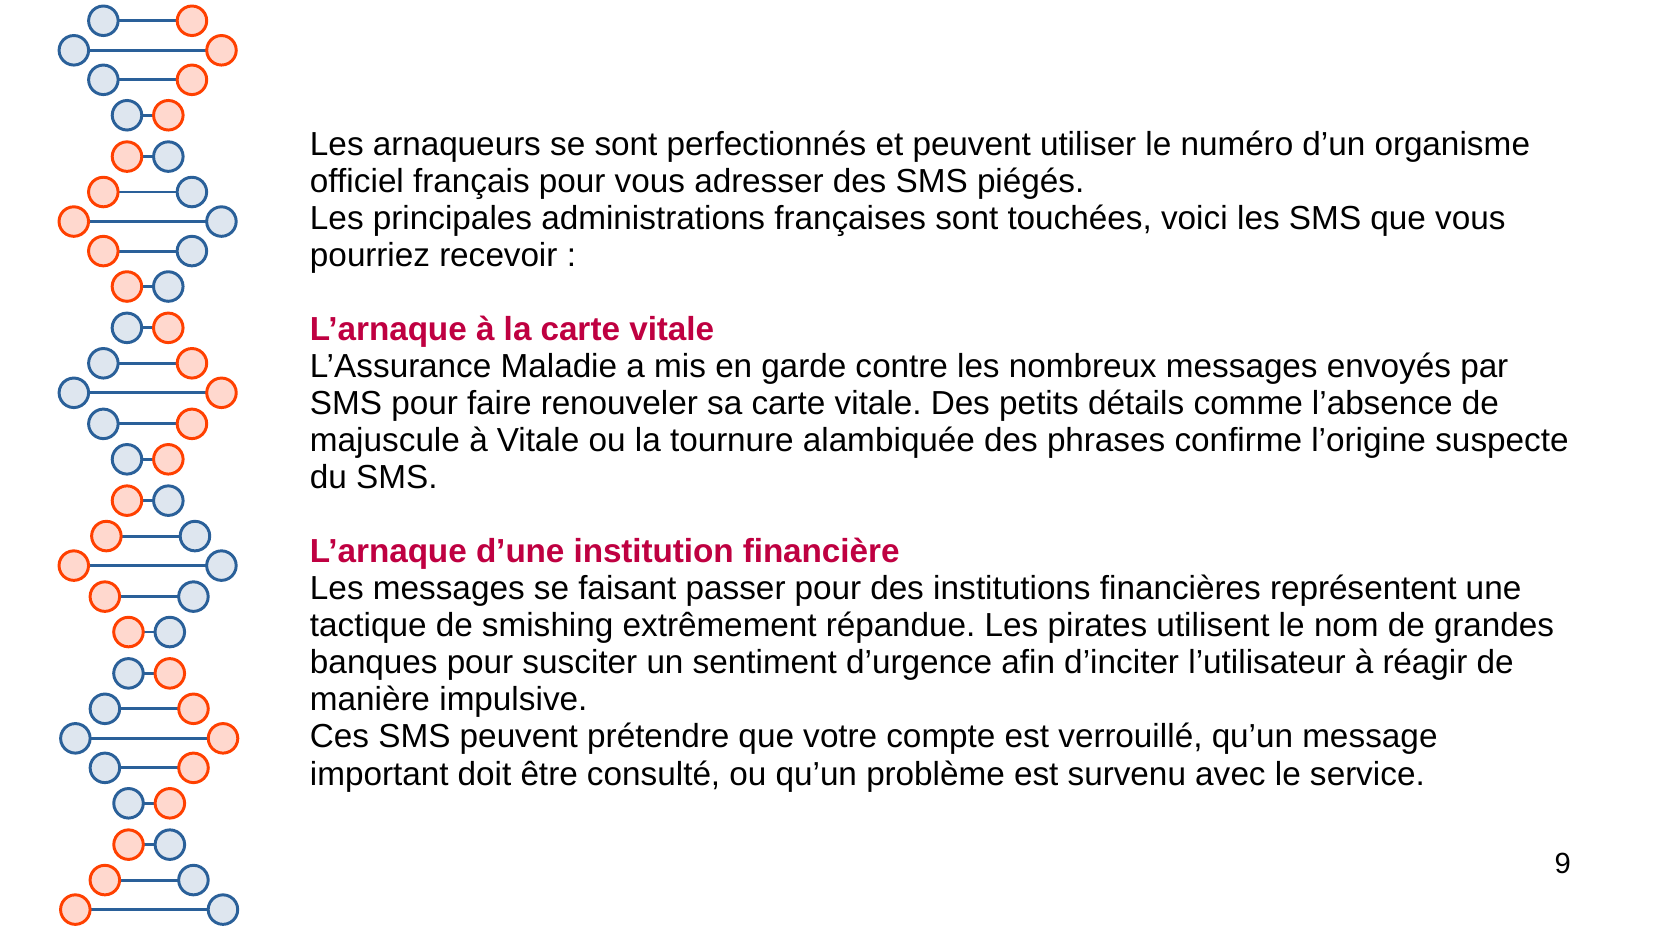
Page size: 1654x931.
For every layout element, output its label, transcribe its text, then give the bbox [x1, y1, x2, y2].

text_box Les arnaqueurs se sont perfectionnés et peuvent utiliser le numéro d’un organisme officiel français pour vous adresser des SMS piégés. Les principales administrations françaises sont touchées, voici les SMS que vous pourriez recevoir : L’arnaque à la carte vitale L’Assurance Maladie a mis en garde contre les nombreux messages envoyés par SMS pour faire renouveler sa carte vitale. Des petits détails comme l’absence de majuscule à Vitale ou la tournure alambiquée des phrases confirme l’origine suspecte du SMS. L’arnaque d’une institution financière Les messages se faisant passer pour des institutions financières représentent une tactique de smishing extrêmement répandue. Les pirates utilisent le nom de grandes banques pour susciter un sentiment d’urgence afin d’inciter l’utilisateur à réagir de manière impulsive. Ces SMS peuvent prétendre que votre compte est verrouillé, qu’un message important doit être consulté, ou qu’un problème est survenu avec le service. [295, 118, 1595, 827]
